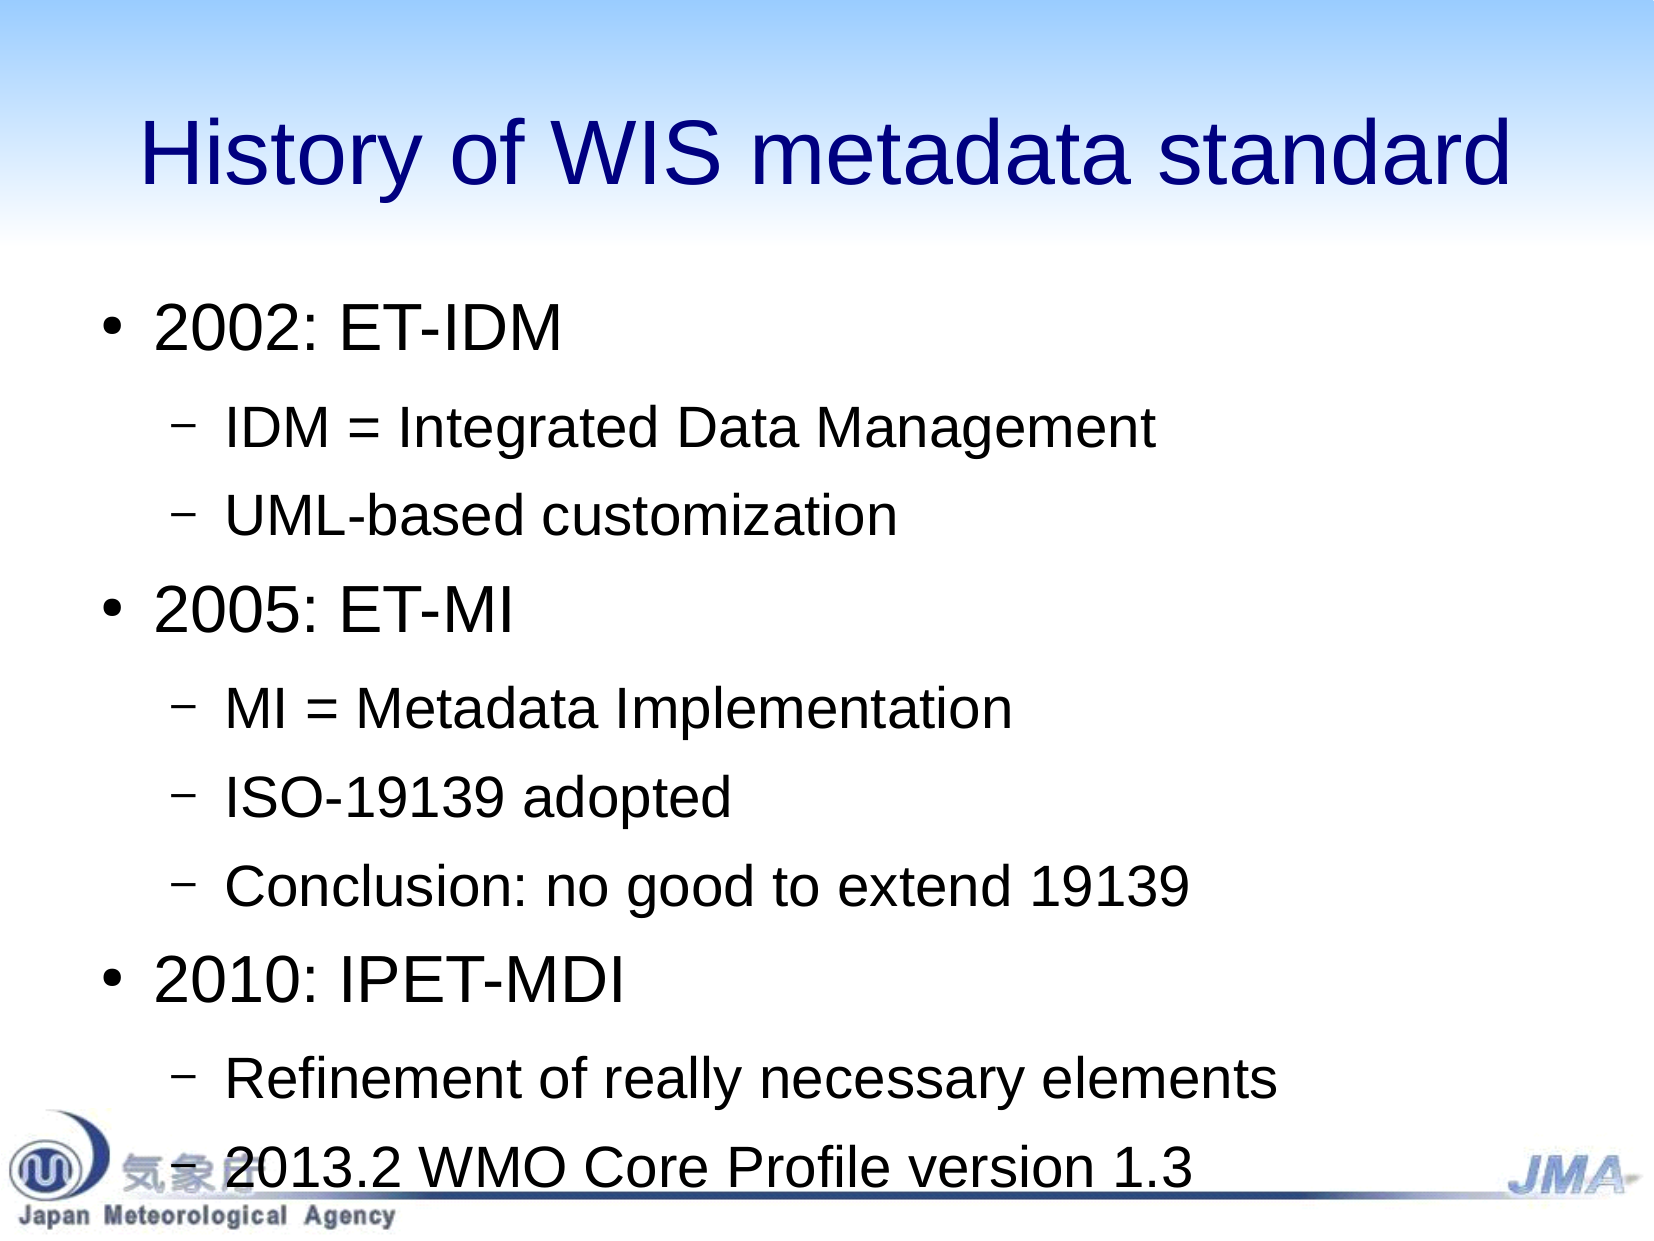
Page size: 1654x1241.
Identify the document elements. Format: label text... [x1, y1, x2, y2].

picture [1, 1108, 1654, 1241]
list 2002: ET-IDM IDM = Integrated Data Management UML-based customization 2005: ET-MI MI = Metadata Implementation ISO-19139 adopted Conclusion: no good to extend 19139 2010: IPET-MDI Refinement of really necessary elements 2013.2 WMO Core Profile version 1.3 [82, 290, 1571, 1199]
title History of WIS metadata standard [82, 49, 1571, 257]
